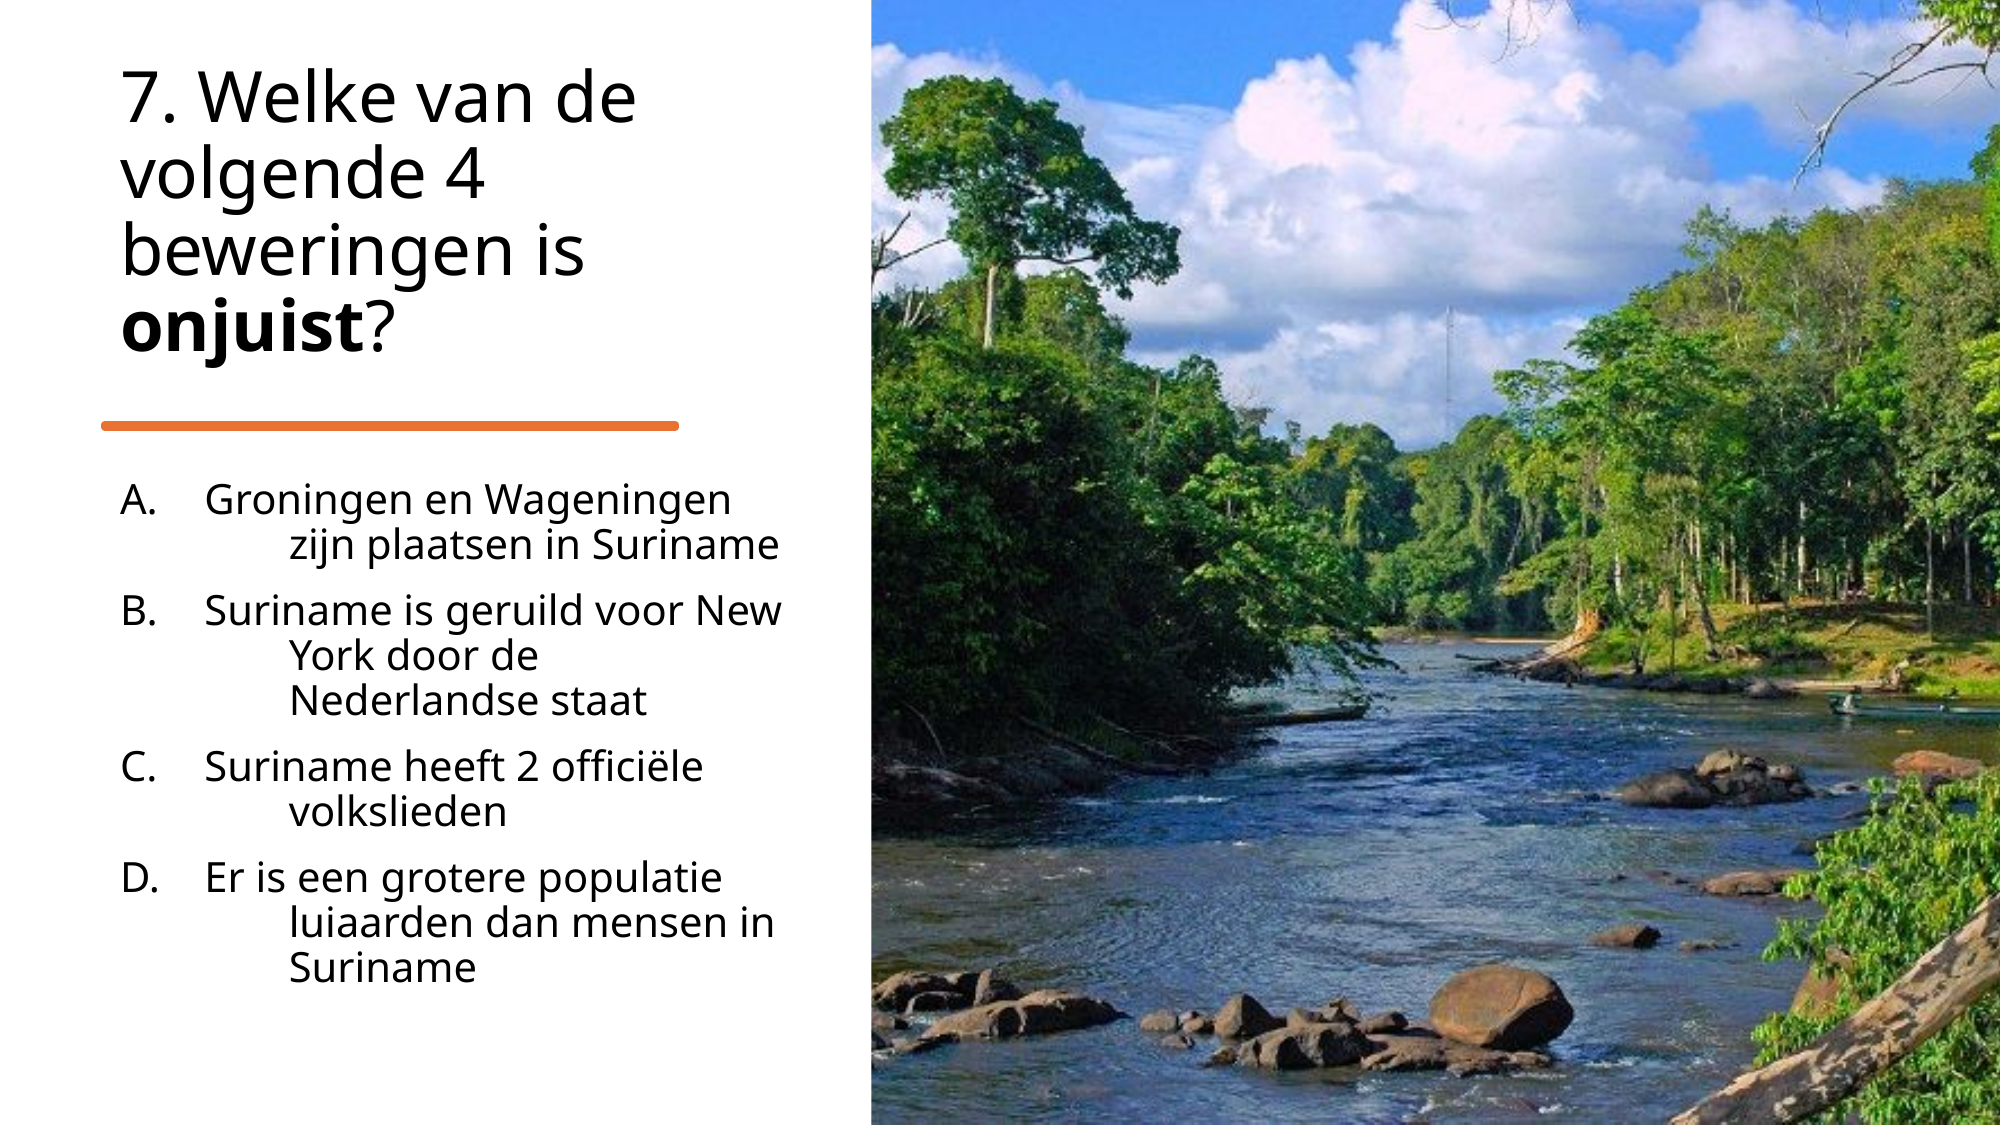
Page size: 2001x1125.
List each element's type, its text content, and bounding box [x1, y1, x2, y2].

picture [871, 0, 2000, 1125]
title 7. Welke van de volgende 4 beweringen is onjuist? [105, 53, 822, 375]
list Groningen en Wageningen zijn plaatsen in Suriname Suriname is geruild voor New York door de Nederlandse staat Suriname heeft 2 officiële volkslieden Er is een grotere populatie luiaarden dan mensen in Suriname [105, 471, 802, 1016]
text_box [0, 0, 871, 1125]
